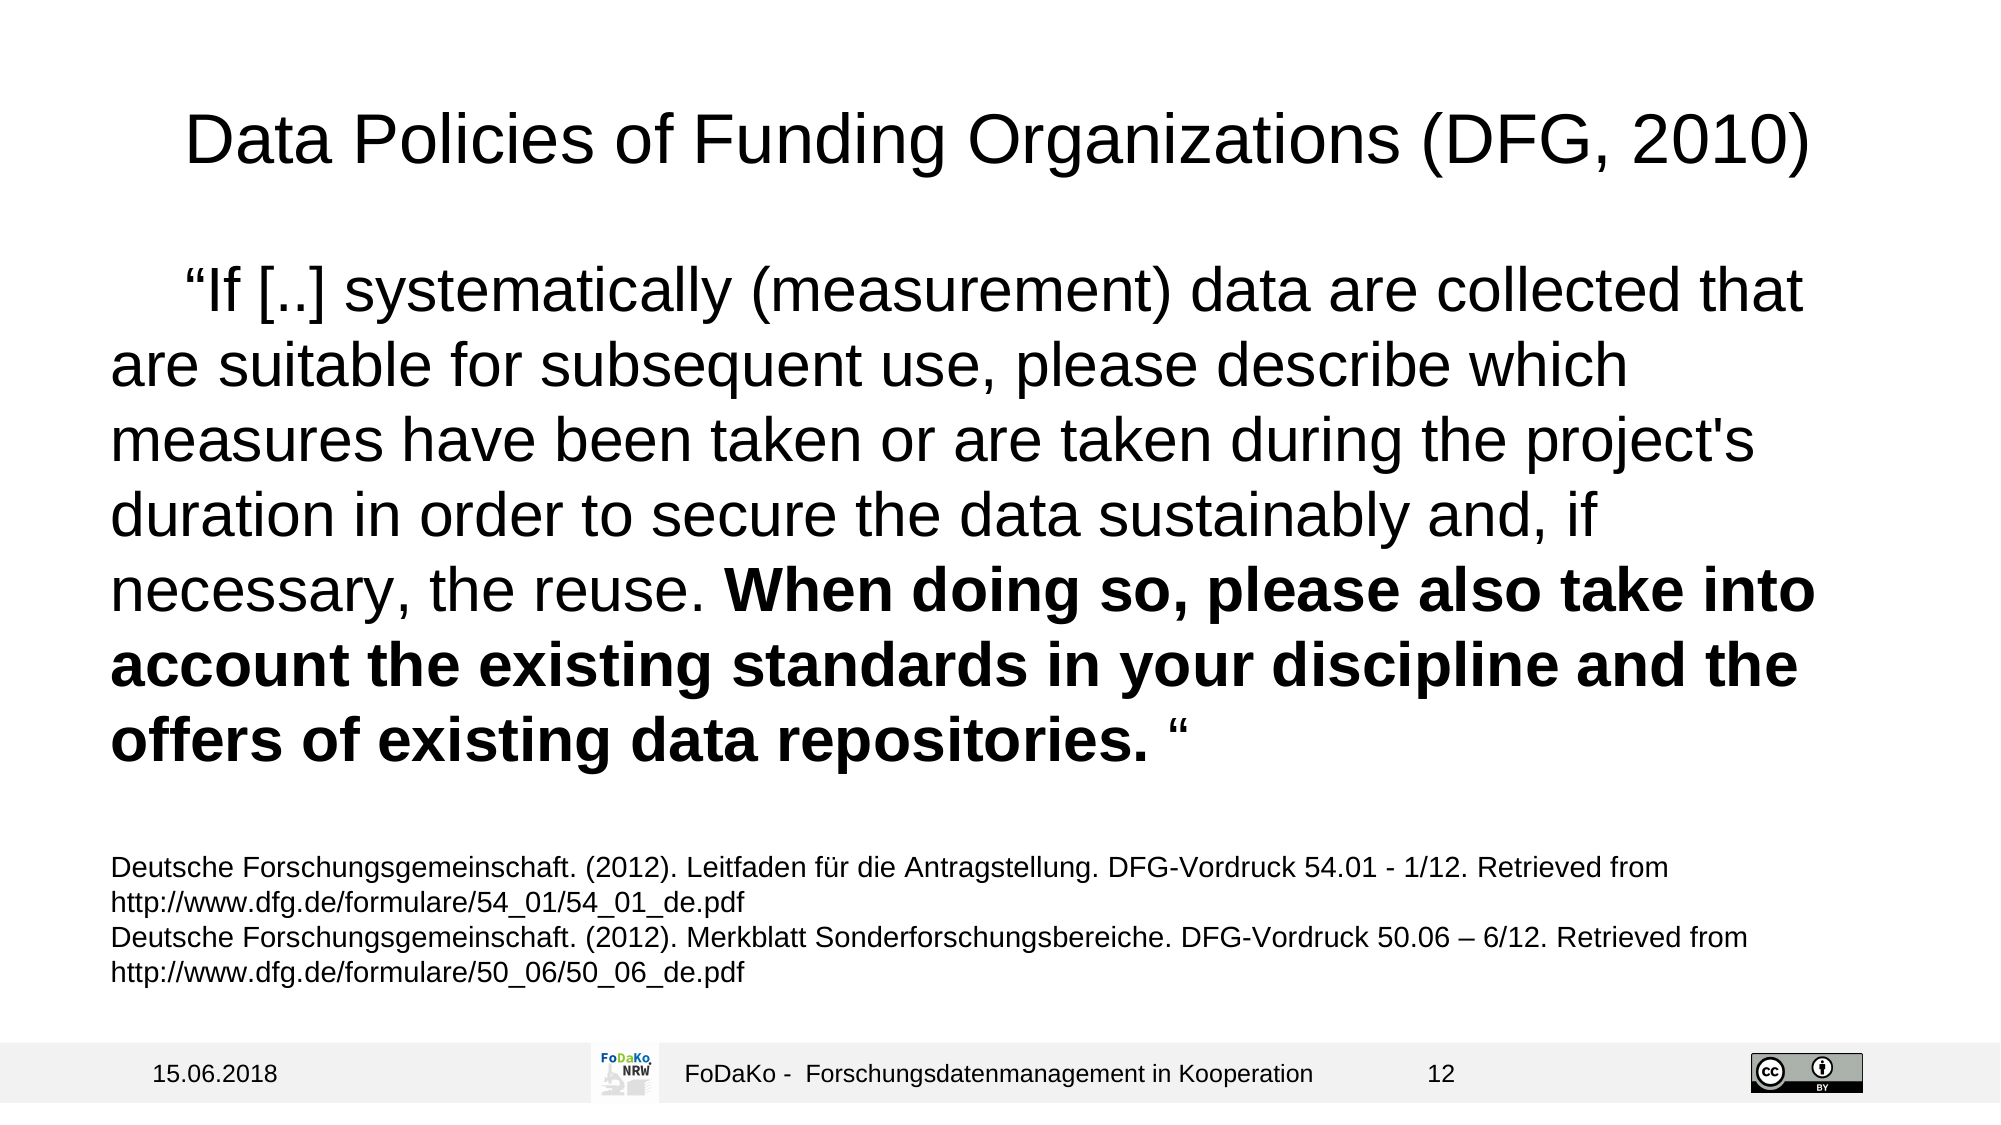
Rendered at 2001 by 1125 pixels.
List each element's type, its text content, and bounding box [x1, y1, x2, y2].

text_box 12 [1412, 1042, 1713, 1103]
text_box FoDaKo - Forschungsdatenmanagement in Kooperation [662, 1042, 1338, 1103]
text_box “If [..] systematically (measurement) data are collected that are suitable for subsequent use, please describe which measures have been taken or are taken during the project's duration in order to secure the data sustainably and, if necessary, the reuse. When doing so, please also take into account the existing standards in your discipline and the offers of existing data repositories. “ Deutsche Forschungsgemeinschaft. (2012). Leitfaden für die Antragstellung. DFG-Vordruck 54.01 - 1/12. Retrieved from http://www.dfg.de/formulare/54_01/54_01_de.pdf Deutsche Forschungsgemeinschaft. (2012). Merkblatt Sonderforschungsbereiche. DFG-Vordruck 50.06 – 6/12. Retrieved from http://www.dfg.de/formulare/50_06/50_06_de.pdf [96, 241, 1862, 1041]
title Data Policies of Funding Organizations (DFG, 2010) [137, 59, 1862, 221]
text_box 15.06.2018 [137, 1042, 588, 1103]
